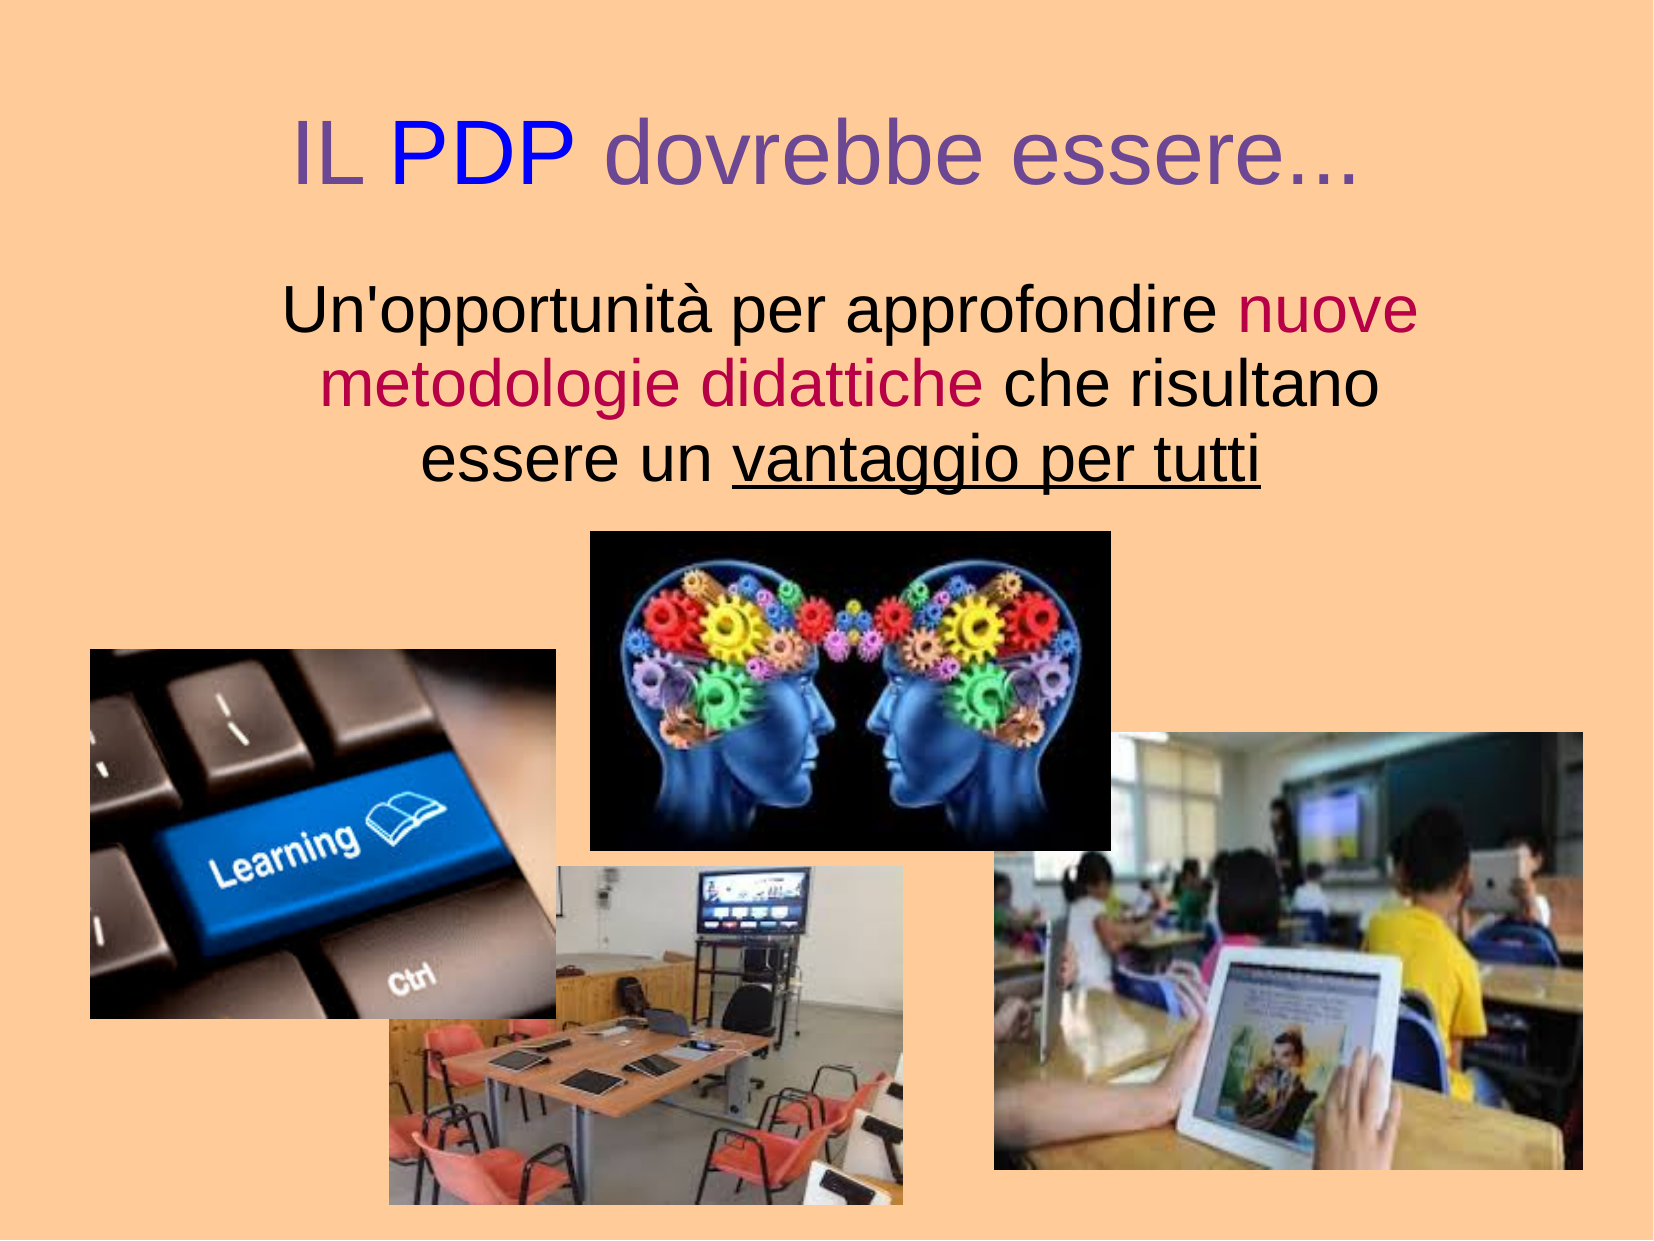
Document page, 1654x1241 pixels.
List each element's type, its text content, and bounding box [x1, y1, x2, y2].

list Un'opportunità per approfondire nuove metodologie didattiche che risultano essere un vantaggio per tutti [188, 271, 1441, 851]
picture [90, 649, 903, 1205]
picture [590, 531, 1583, 1170]
title IL PDP dovrebbe essere... [82, 49, 1571, 257]
